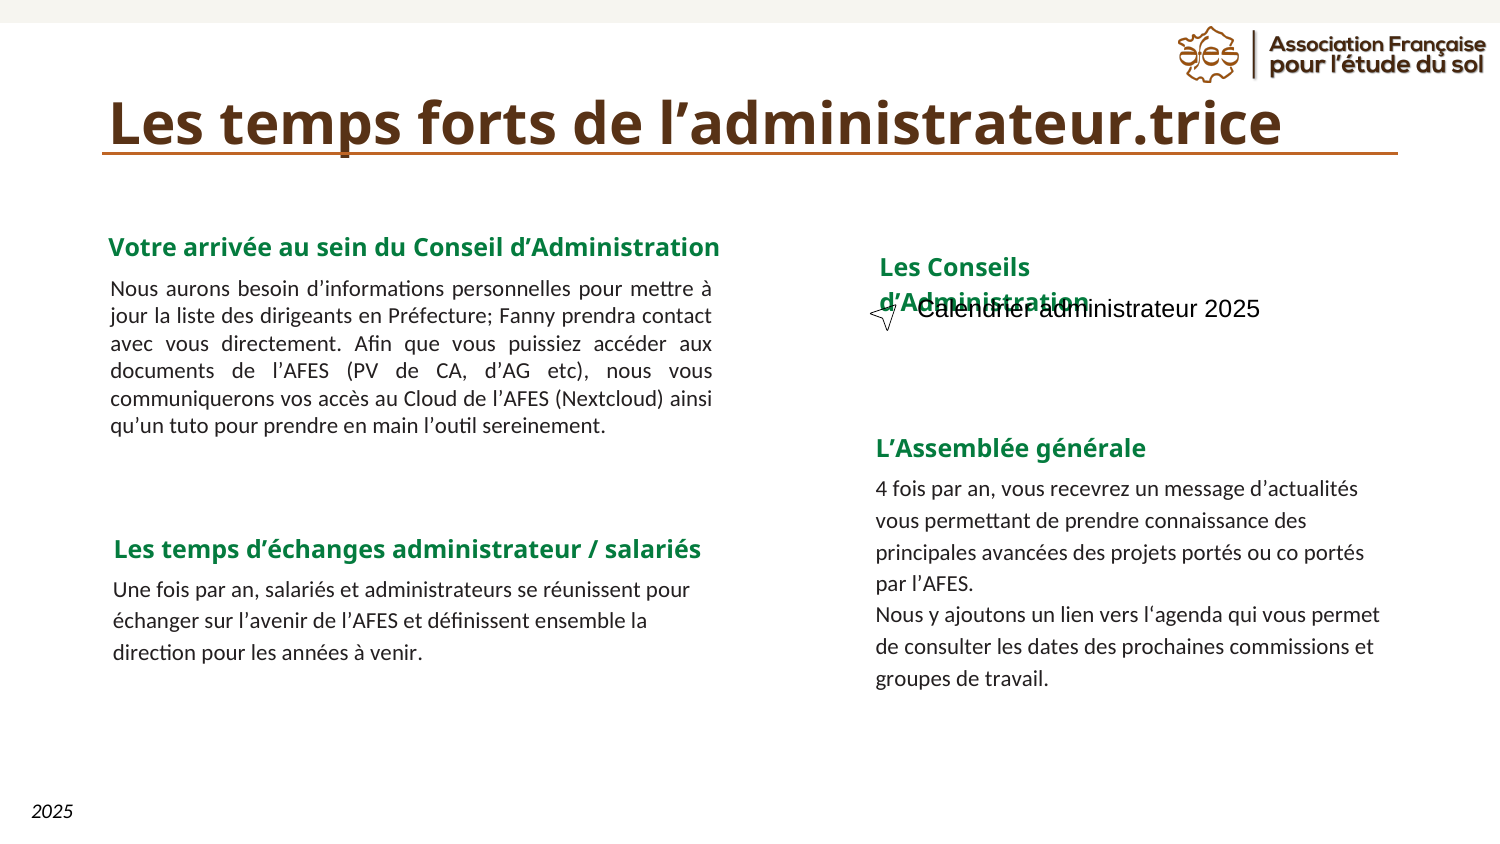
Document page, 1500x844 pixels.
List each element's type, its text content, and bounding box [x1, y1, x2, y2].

text_box Une fois par an, salariés et administrateurs se réunissent pour échanger sur l’avenir de l’AFES et définissent ensemble la direction pour les années à venir. [97, 562, 746, 672]
text_box Les Conseils d’Administration [864, 239, 1255, 288]
picture [864, 298, 903, 337]
text_box Les temps d’échanges administrateur / salariés [98, 521, 812, 570]
text_box Nous aurons besoin d’informations personnelles pour mettre à jour la liste des dirigeants en Préfecture; Fanny prendra contact avec vous directement. Afin que vous puissiez accéder aux documents de l’AFES (PV de CA, d’AG etc), nous vous communiquerons vos accès au Cloud de l’AFES (Nextcloud) ainsi qu’un tuto pour prendre en main l’outil sereinement. [95, 265, 749, 448]
text_box 2025 [16, 786, 766, 830]
text_box L’Assemblée générale [860, 420, 1341, 462]
text_box 4 fois par an, vous recevrez un message d’actualités vous permettant de prendre connaissance des principales avancées des projets portés ou co portés par l’AFES. Nous y ajoutons un lien vers l‘agenda qui vous permet de consulter les dates des prochaines commissions et groupes de travail. [860, 462, 1415, 700]
picture [1178, 25, 1500, 97]
title Les temps forts de l’administrateur.trice [93, 71, 1360, 166]
text_box Votre arrivée au sein du Conseil d’Administration [93, 219, 807, 267]
text_box Calendrier administrateur 2025 [902, 285, 1308, 331]
